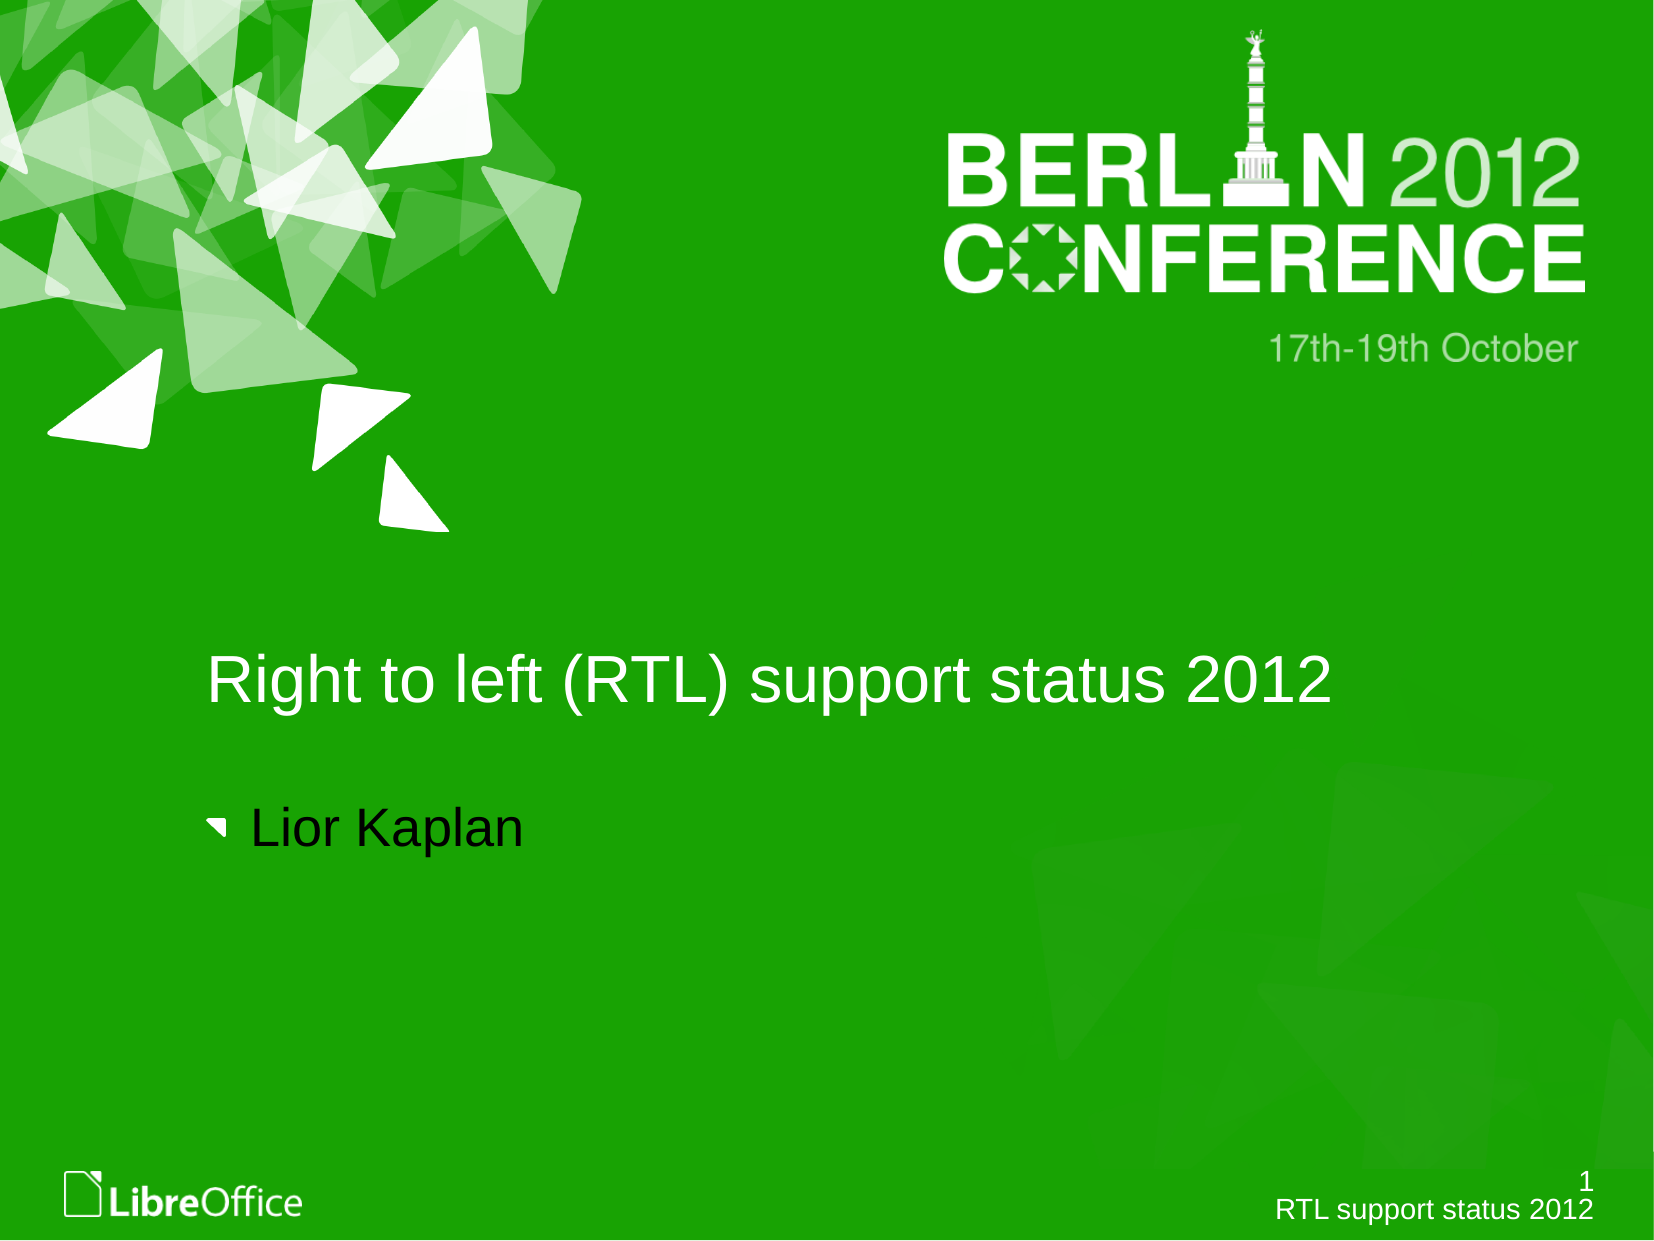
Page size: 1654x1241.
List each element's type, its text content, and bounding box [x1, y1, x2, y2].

picture [0, 0, 680, 532]
picture [64, 1171, 206, 1217]
picture [915, 548, 1654, 1169]
title Right to left (RTL) support status 2012 [206, 590, 1477, 768]
picture [944, 29, 1585, 362]
list Lior Kaplan [206, 797, 1477, 1241]
